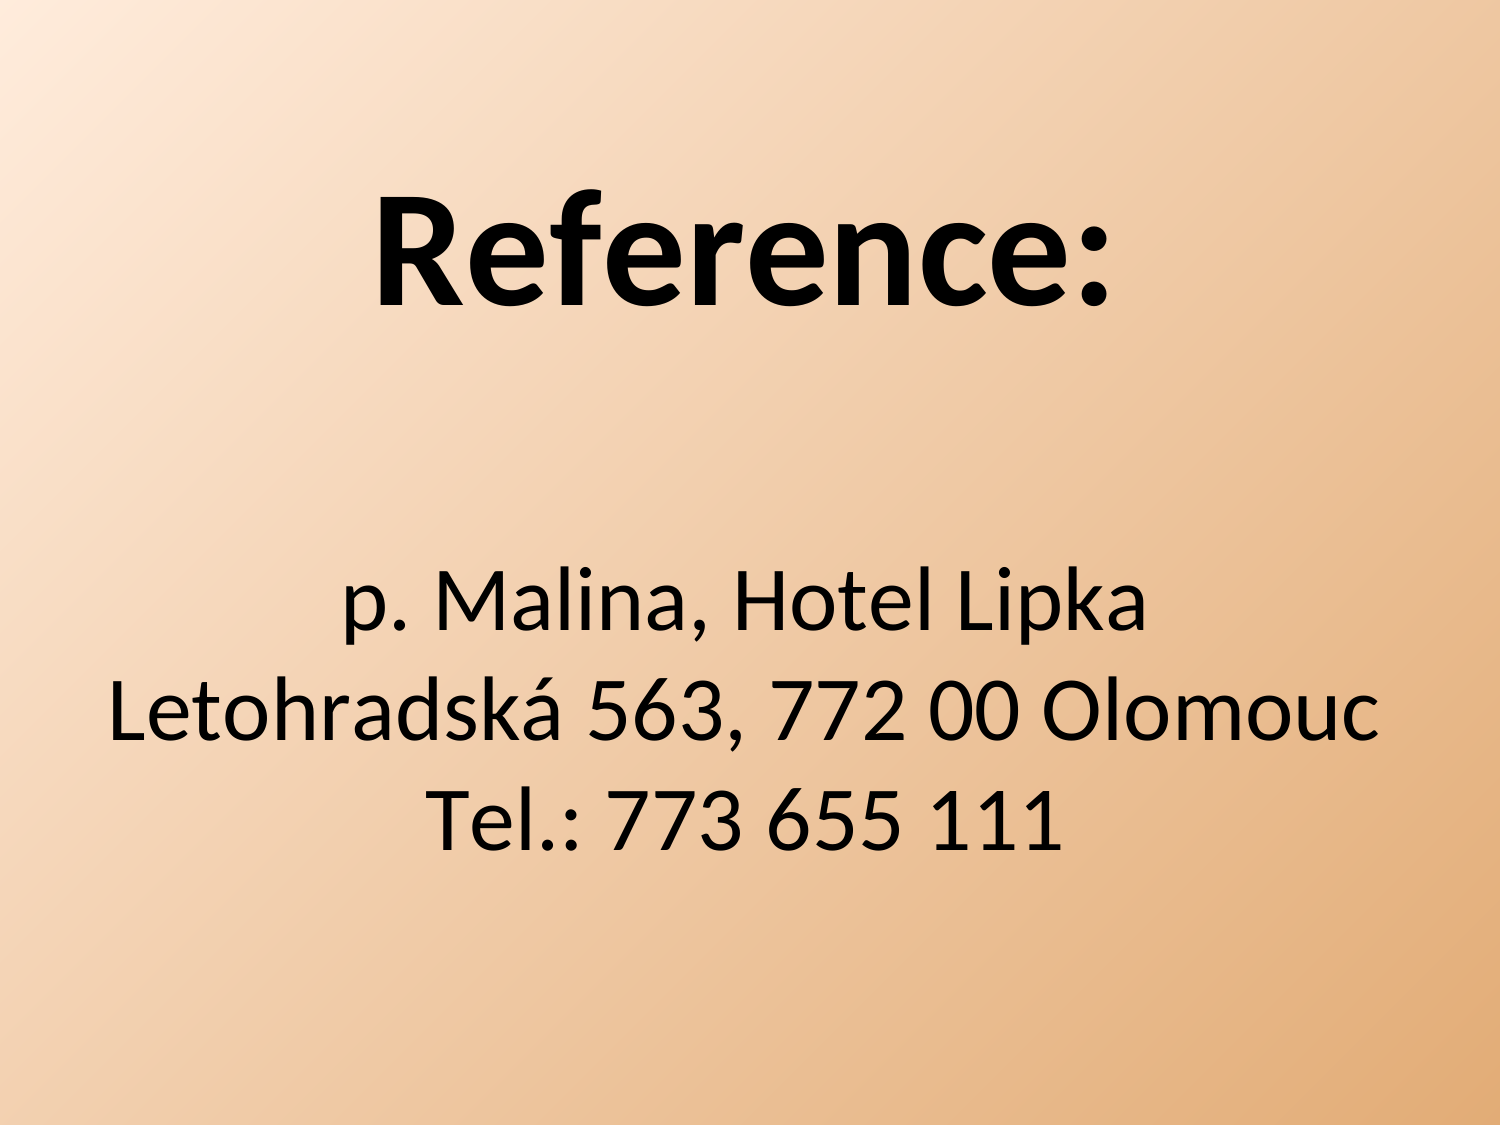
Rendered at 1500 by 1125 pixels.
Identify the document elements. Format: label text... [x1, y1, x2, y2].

title Reference: p. Malina, Hotel Lipka Letohradská 563, 772 00 Olomouc Tel.: 773 655 111 [70, 131, 1421, 877]
